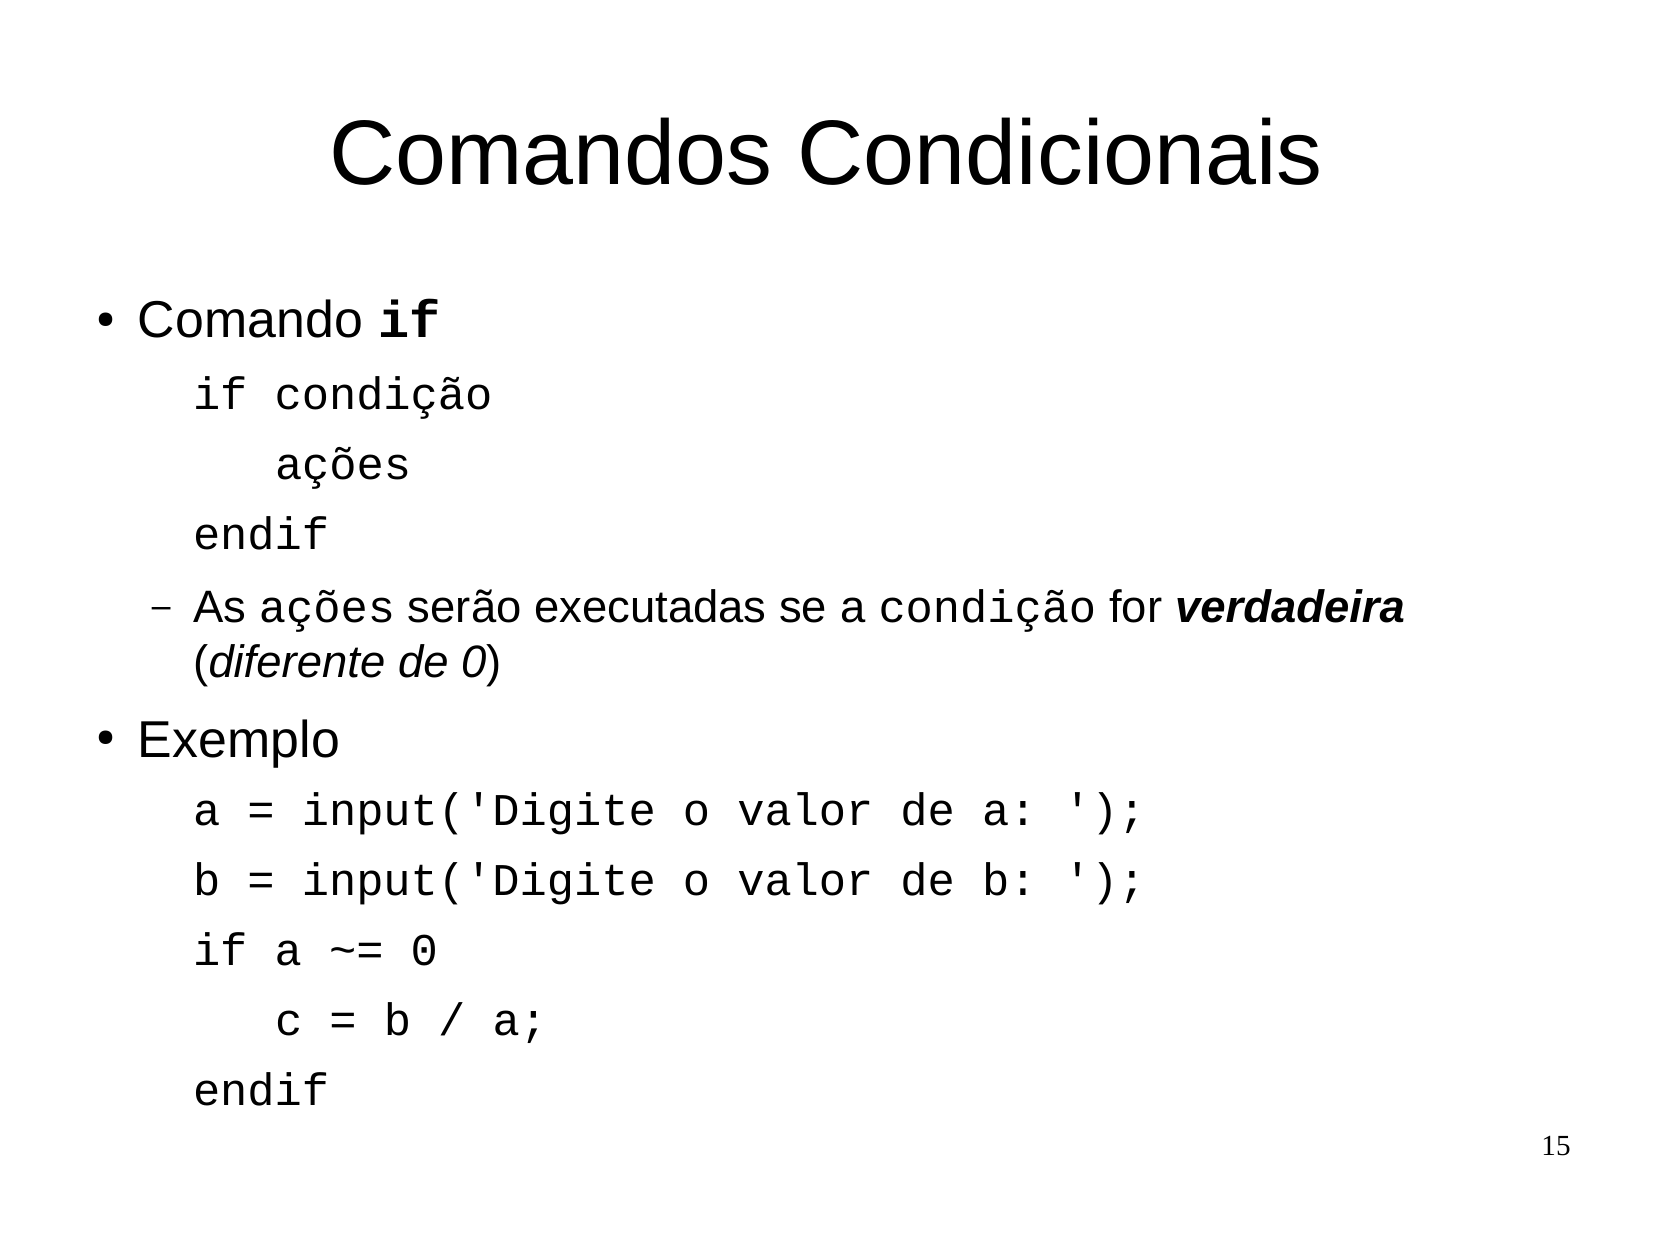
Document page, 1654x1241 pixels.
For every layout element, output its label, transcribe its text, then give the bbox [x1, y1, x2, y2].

title Comandos Condicionais [82, 49, 1571, 257]
list Comando if if condição ações endif As ações serão executadas se a condição for verdadeira (diferente de 0) Exemplo a = input('Digite o valor de a: '); b = input('Digite o valor de b: '); if a ~= 0 c = b / a; endif [82, 290, 1571, 1123]
